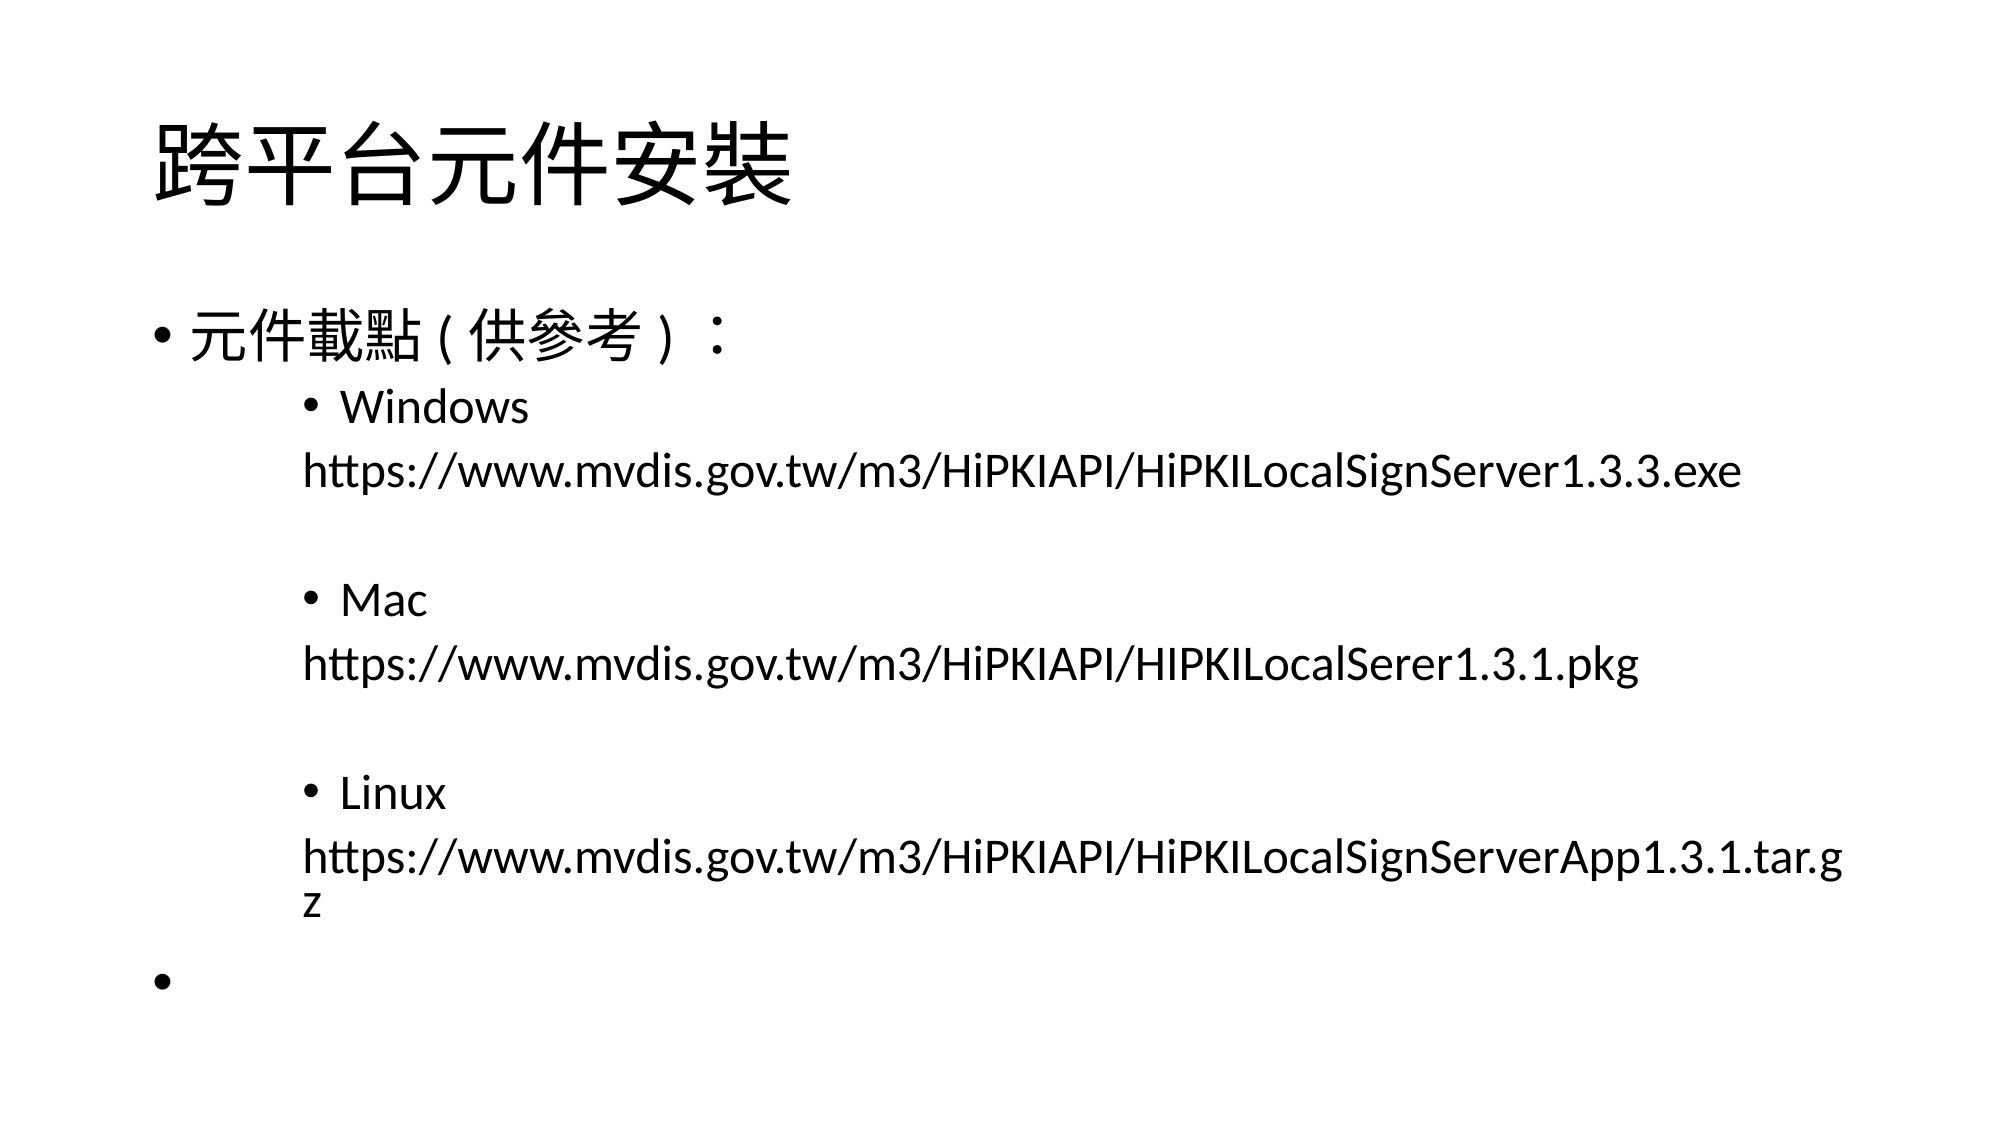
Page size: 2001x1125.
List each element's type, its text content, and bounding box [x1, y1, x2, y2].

title 跨平台元件安裝 [137, 59, 1863, 278]
list 元件載點(供參考)： Windows https://www.mvdis.gov.tw/m3/HiPKIAPI/HiPKILocalSignServer1.3.3.exe Mac https://www.mvdis.gov.tw/m3/HiPKIAPI/HIPKILocalSerer1.3.1.pkg Linux https://www.mvdis.gov.tw/m3/HiPKIAPI/HiPKILocalSignServerApp1.3.1.tar.gz [137, 299, 1863, 1014]
